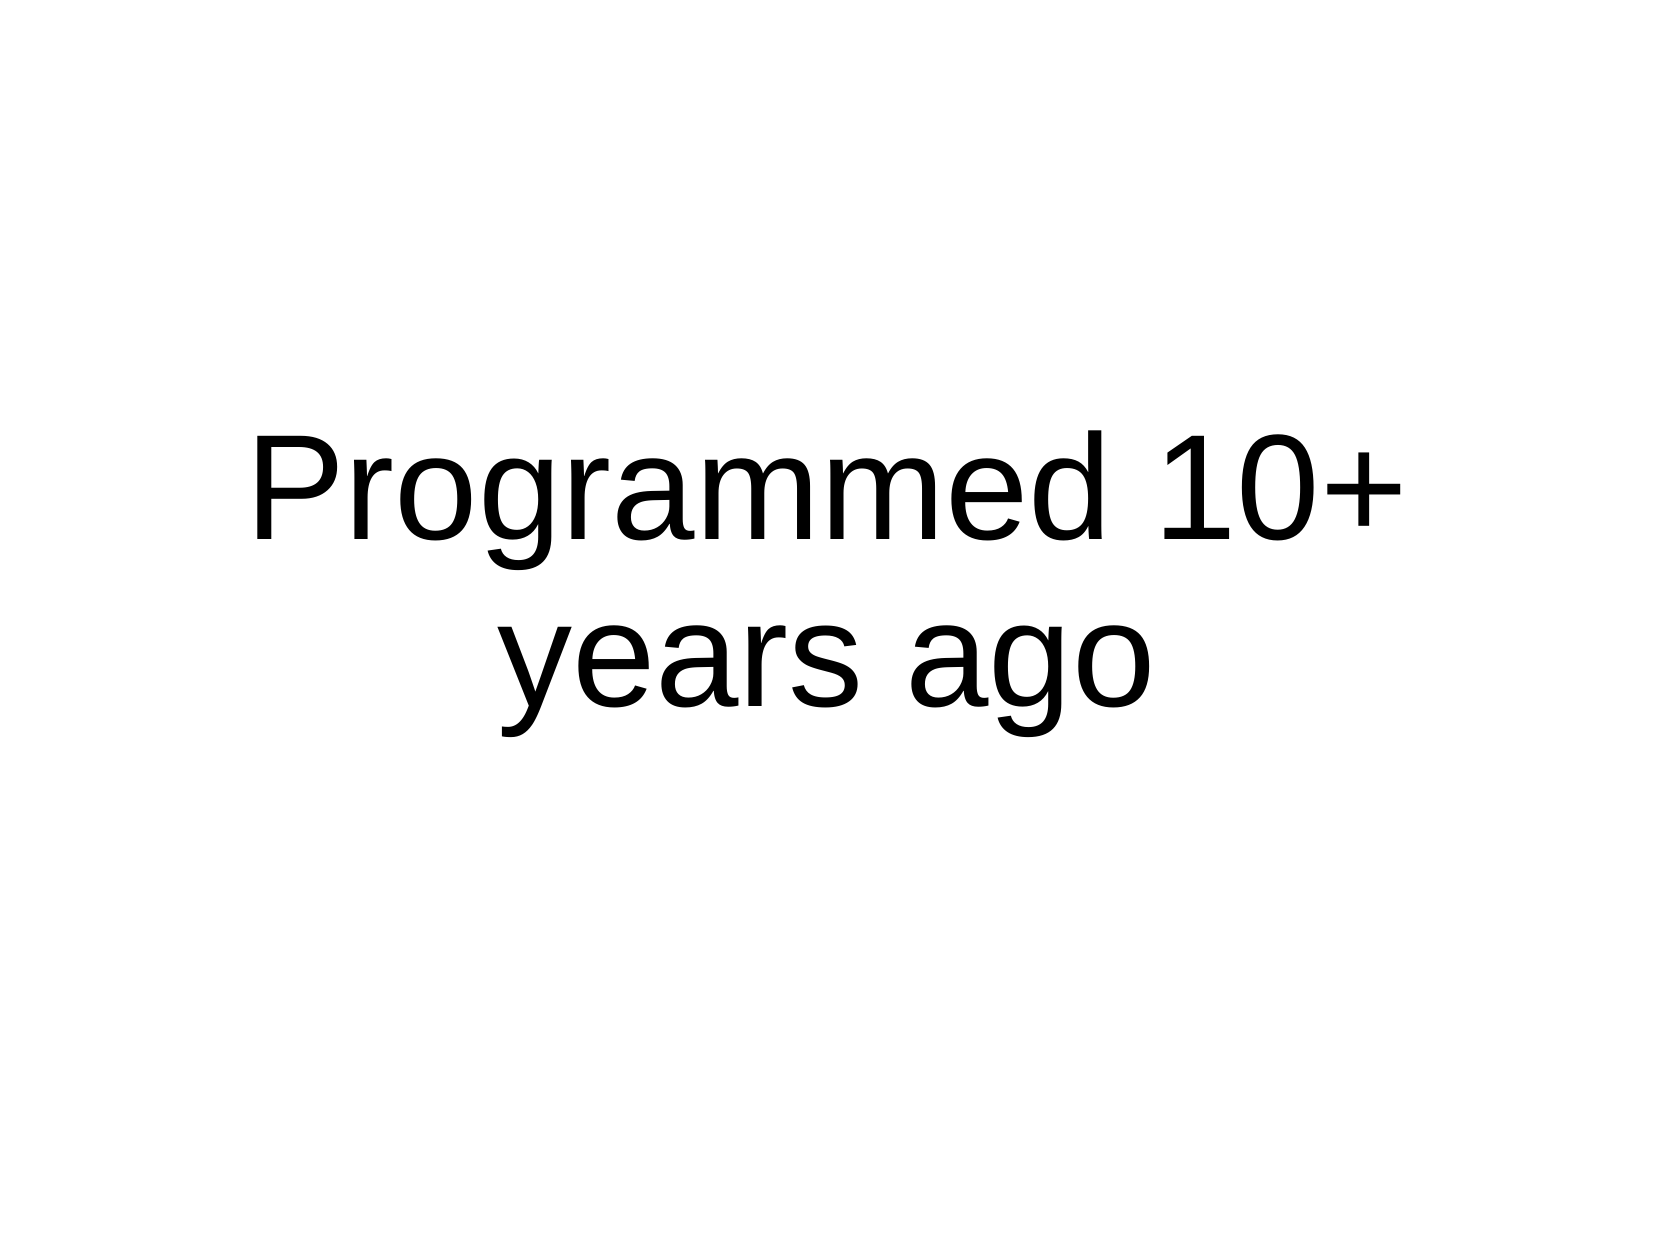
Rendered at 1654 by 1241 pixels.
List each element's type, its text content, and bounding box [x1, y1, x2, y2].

title Programmed 10+ years ago [82, 56, 1571, 1086]
